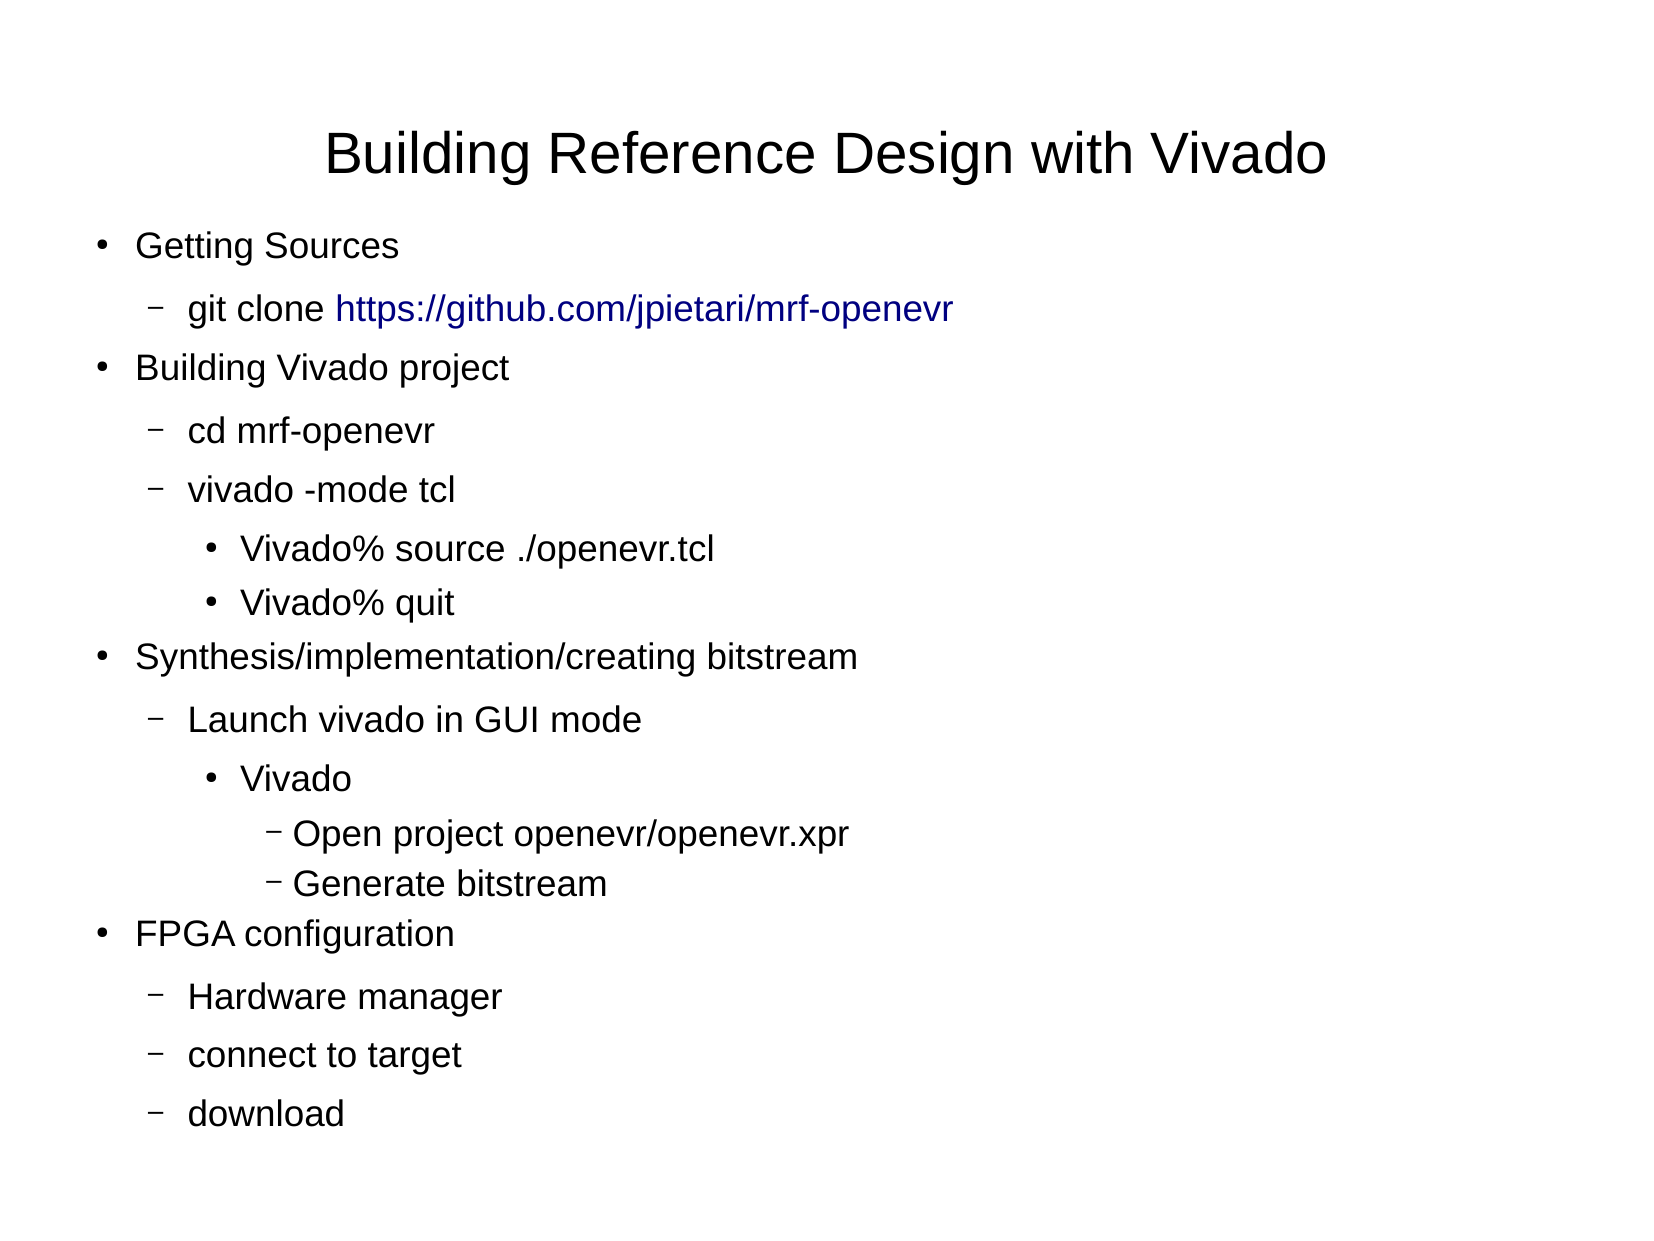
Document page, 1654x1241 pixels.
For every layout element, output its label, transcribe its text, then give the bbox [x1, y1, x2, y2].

list Getting Sources git clone https://github.com/jpietari/mrf-openevr Building Vivado project cd mrf-openevr vivado -mode tcl Vivado% source ./openevr.tcl Vivado% quit Synthesis/implementation/creating bitstream Launch vivado in GUI mode Vivado Open project openevr/openevr.xpr Generate bitstream FPGA configuration Hardware manager connect to target download [82, 225, 1571, 1141]
title Building Reference Design with Vivado [82, 49, 1571, 225]
